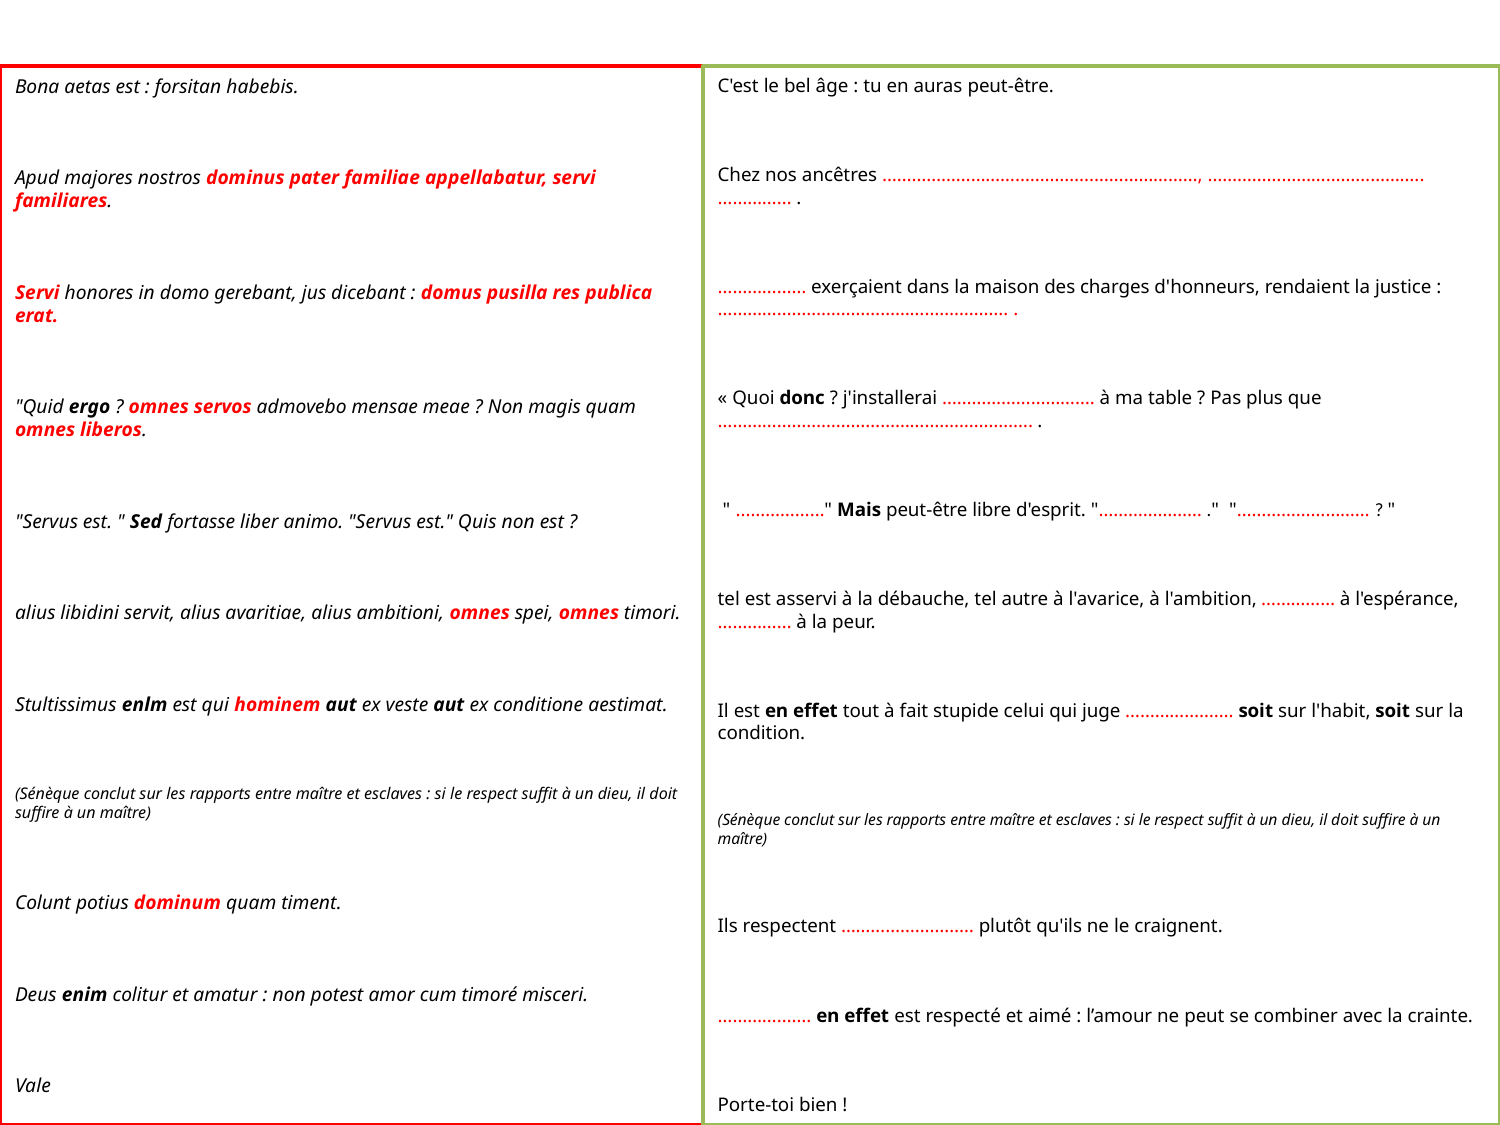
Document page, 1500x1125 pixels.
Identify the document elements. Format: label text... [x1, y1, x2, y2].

title [0, 0, 1500, 64]
list Bona aetas est : forsitan habebis. Apud majores nostros dominus pater familiae appellabatur, servi familiares. Servi honores in domo gerebant, jus dicebant : domus pusilla res publica erat. "Quid ergo ? omnes servos admovebo mensae meae ? Non magis quam omnes liberos. "Servus est. " Sed fortasse liber animo. "Servus est." Quis non est ? alius libidini servit, alius avaritiae, alius ambitioni, omnes spei, omnes timori. Stultissimus enlm est qui hominem aut ex veste aut ex conditione aestimat. (Sénèque conclut sur les rapports entre maître et esclaves : si le respect suffit à un dieu, il doit suffire à un maître) Colunt potius dominum quam timent. Deus enim colitur et amatur : non potest amor cum timoré misceri. Vale [0, 66, 701, 1125]
list C'est le bel âge : tu en auras peut-être. Chez nos ancêtres ……………………….…………...…………………, ……………………………………..…………… . ……………… exerçaient dans la maison des charges d'honneurs, rendaient la justice : ………………………………………………….. . « Quoi donc ? j'installerai …………………………. à ma table ? Pas plus que ………………………………………………………. . " ..……….……" Mais peut-être libre d'esprit. "………………… ." "……………………… ? " tel est asservi à la débauche, tel autre à l'avarice, à l'ambition, …………… à l'espérance, …………… à la peur. Il est en effet tout à fait stupide celui qui juge …………………. soit sur l'habit, soit sur la condition. (Sénèque conclut sur les rapports entre maître et esclaves : si le respect suffit à un dieu, il doit suffire à un maître) Ils respectent ……………………… plutôt qu'ils ne le craignent. ………………. en effet est respecté et aimé : l’amour ne peut se combiner avec la crainte. Porte-toi bien ! [702, 66, 1500, 1125]
